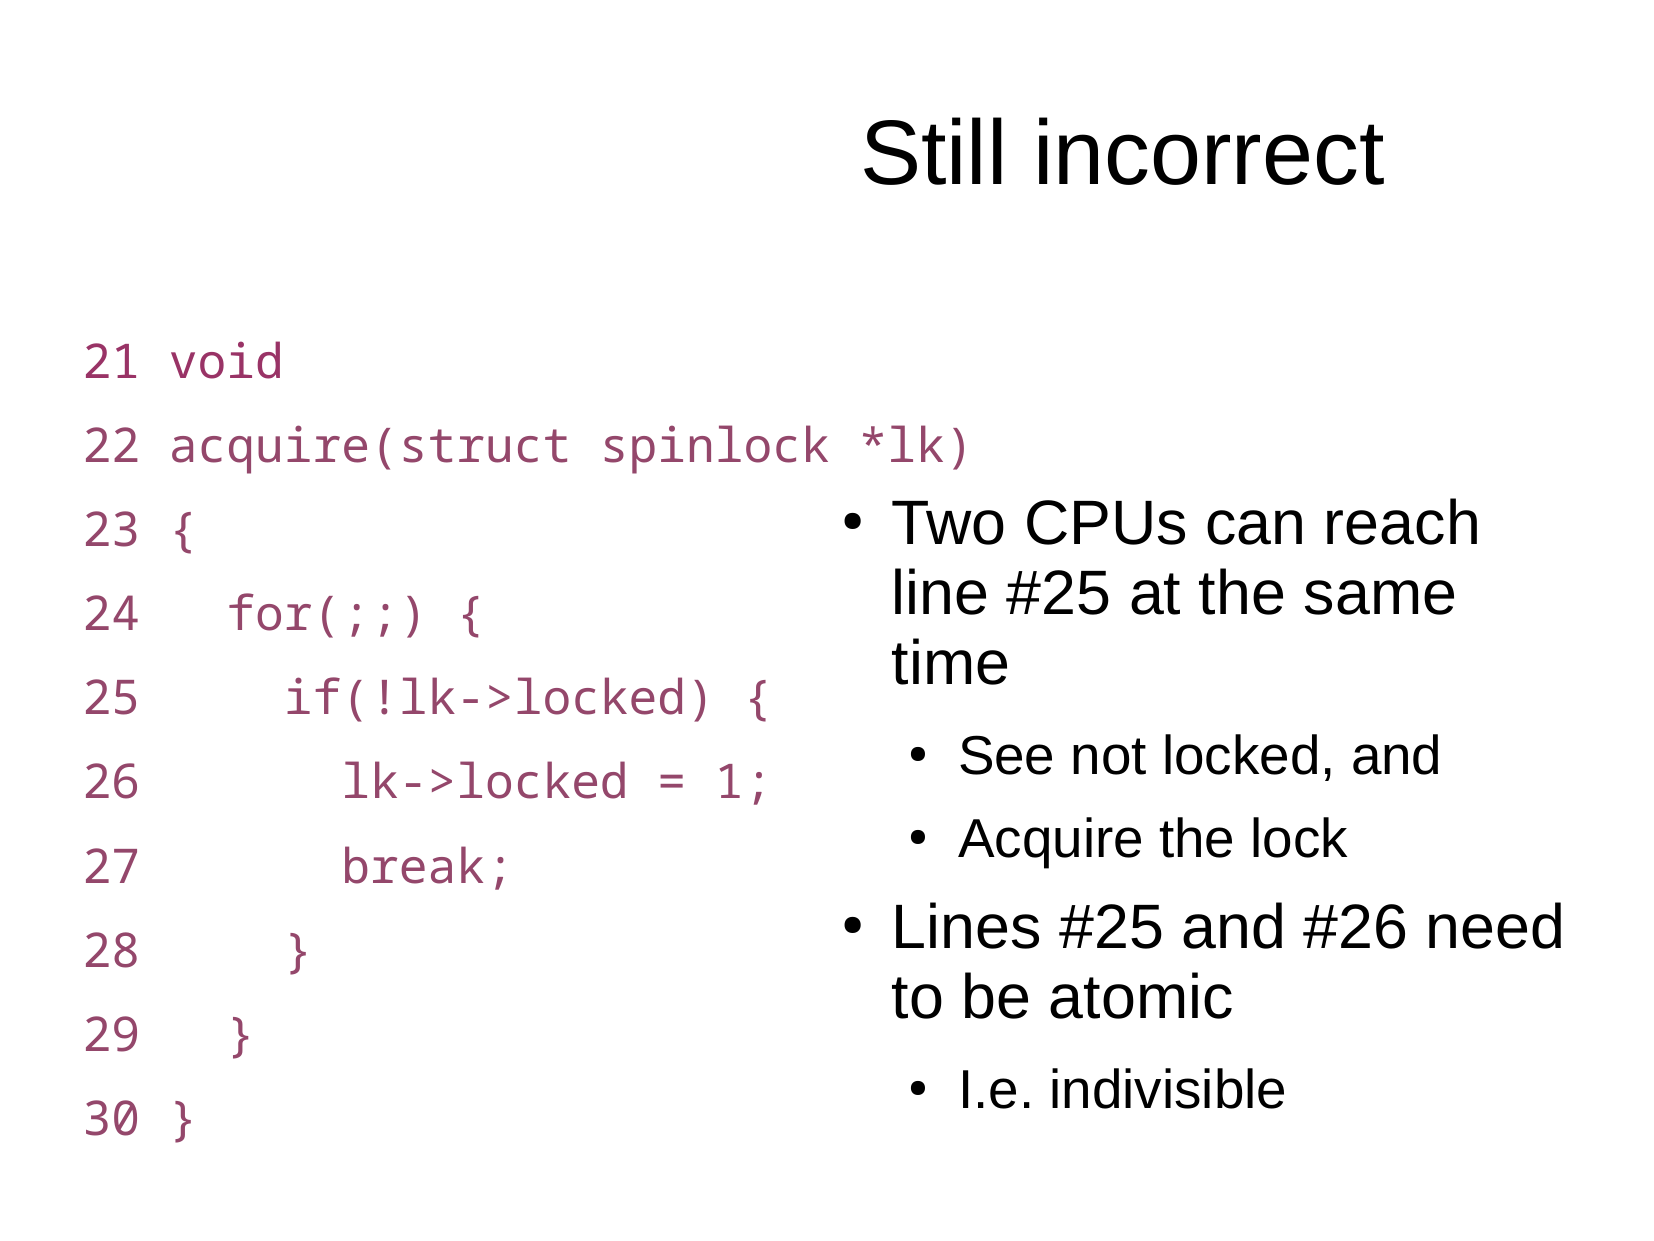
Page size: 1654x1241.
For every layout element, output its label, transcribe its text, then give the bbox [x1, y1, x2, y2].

title Still incorrect [675, 49, 1571, 257]
list 21 void 22 acquire(struct spinlock *lk) 23 { 24 for(;;) { 25 if(!lk->locked) { 26 lk->locked = 1; 27 break; 28 } 29 } 30 } [82, 75, 1571, 1163]
list Two CPUs can reach line #25 at the same time See not locked, and Acquire the lock Lines #25 and #26 need to be atomic I.e. indivisible [825, 487, 1571, 1126]
